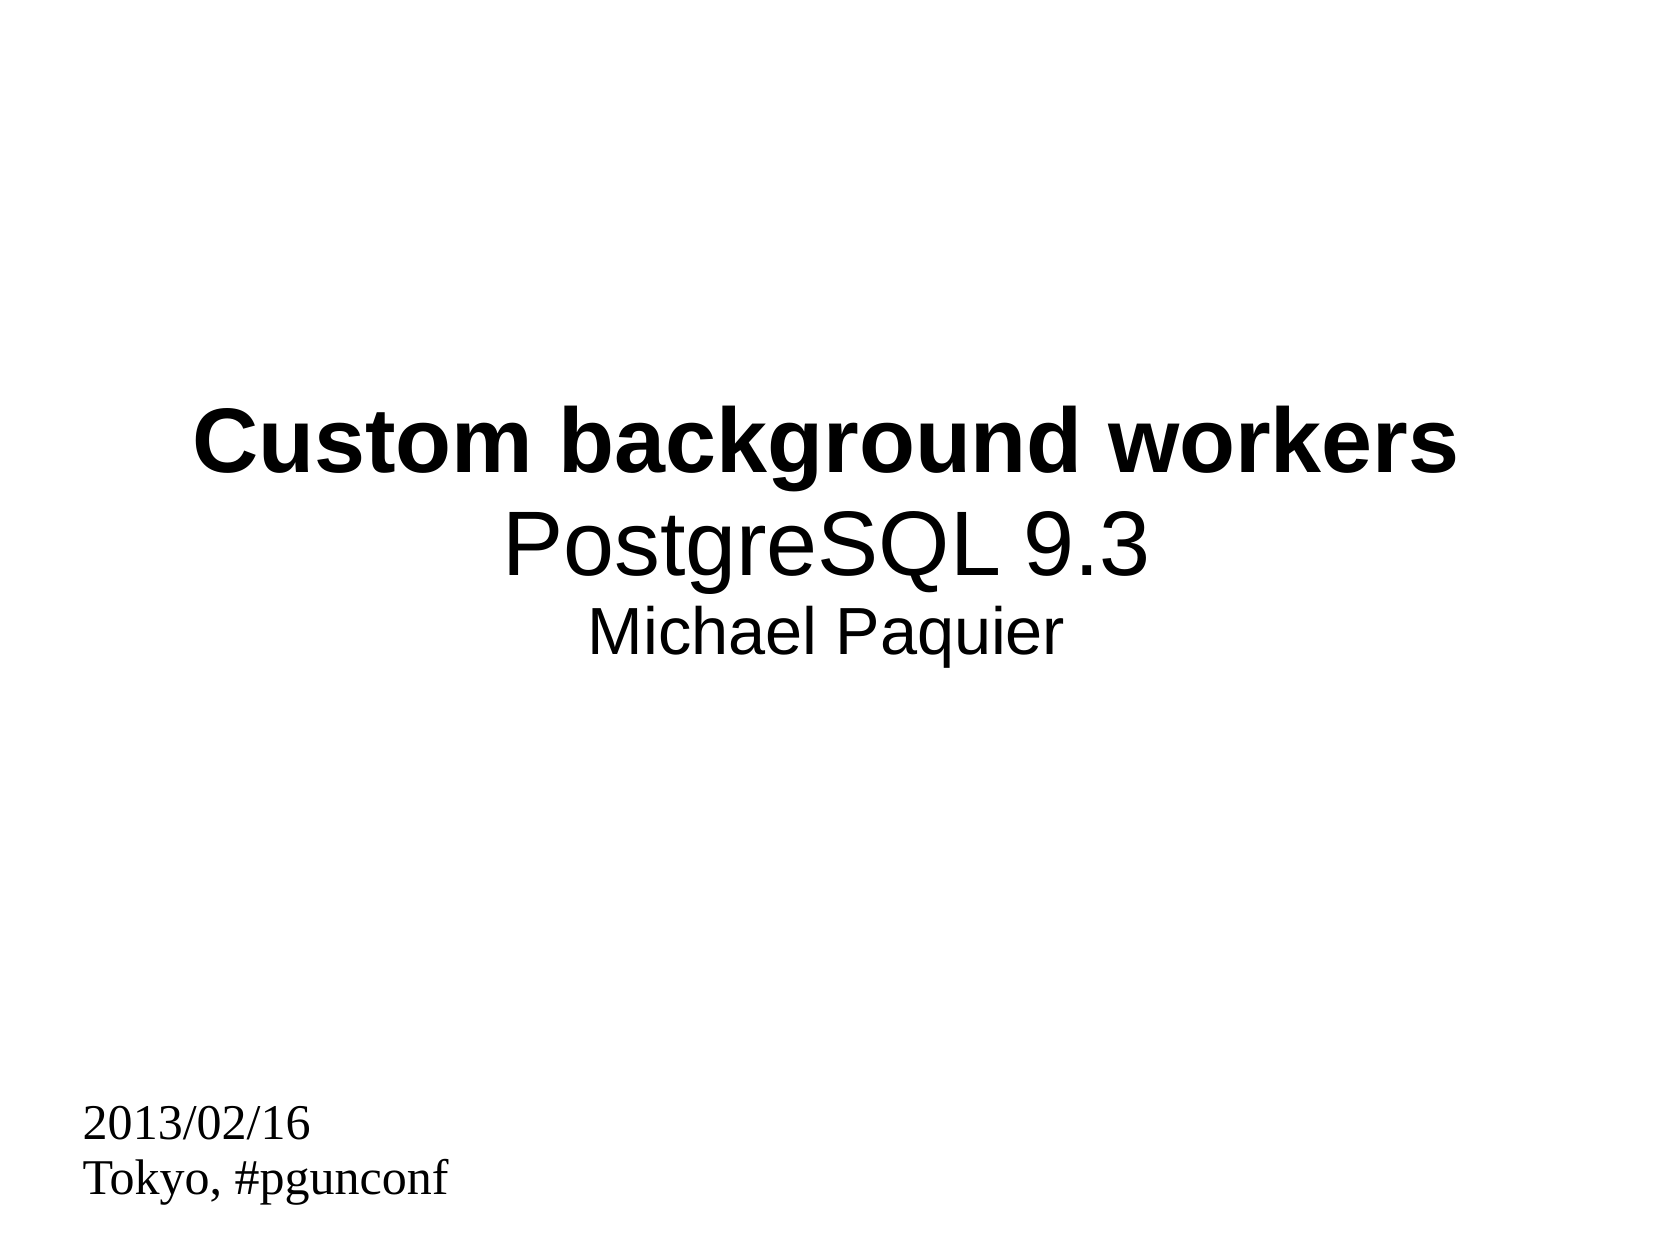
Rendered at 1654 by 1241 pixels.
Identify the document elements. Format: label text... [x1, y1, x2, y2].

subtitle Custom background workers PostgreSQL 9.3 Michael Paquier [82, 49, 1571, 1010]
